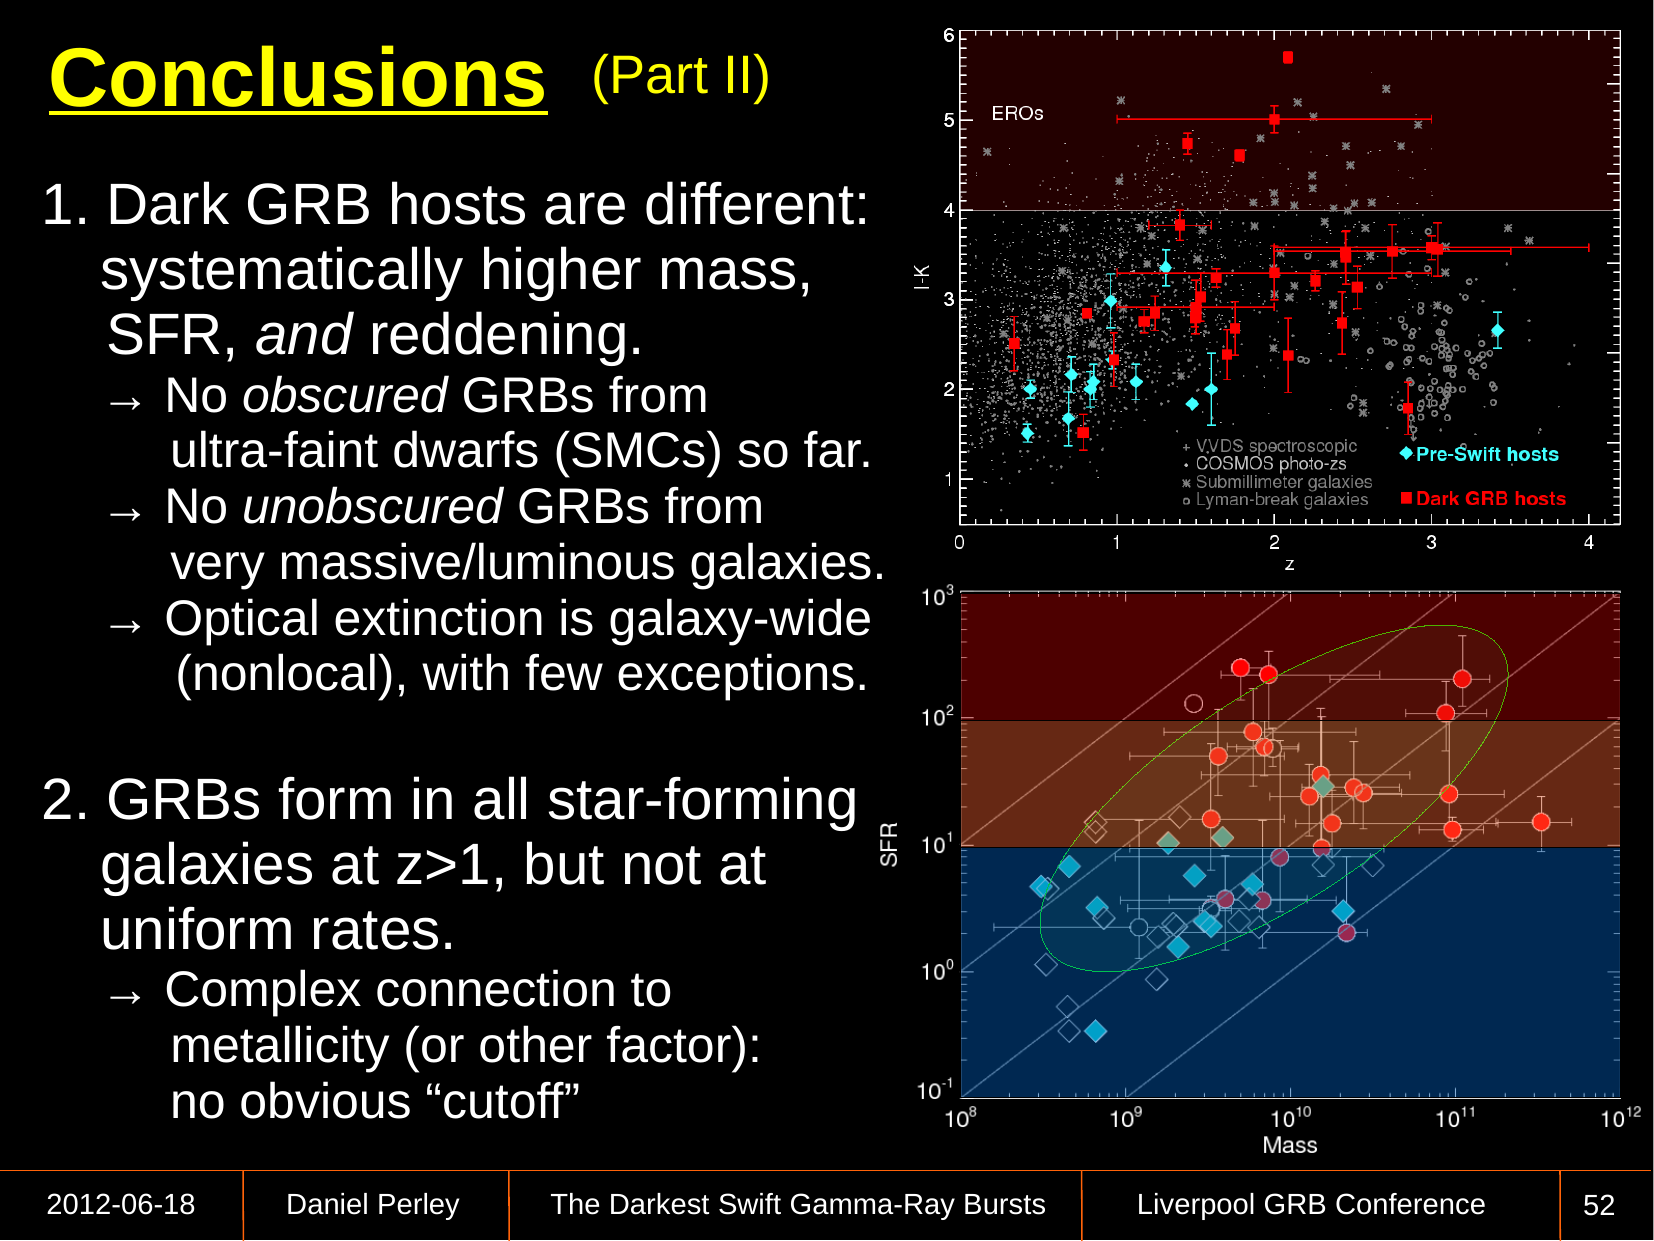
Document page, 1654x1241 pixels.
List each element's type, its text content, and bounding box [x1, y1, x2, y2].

text_box Conclusions [33, 23, 883, 132]
picture [909, 24, 1650, 1154]
text_box (Part II) [576, 37, 840, 113]
text_box [960, 593, 1621, 1098]
text_box 1. Dark GRB hosts are different: systematically higher mass, SFR, and reddening. → No obscured GRBs from ultra-faint dwarfs (SMCs) so far. → No unobscured GRBs from very massive/luminous galaxies. → Optical extinction is galaxy-wide (nonlocal), with few exceptions. 2. GRBs form in all star-forming galaxies at z>1, but not at uniform rates. → Complex connection to metallicity (or other factor): no obvious “cutoff” [10, 164, 910, 1202]
